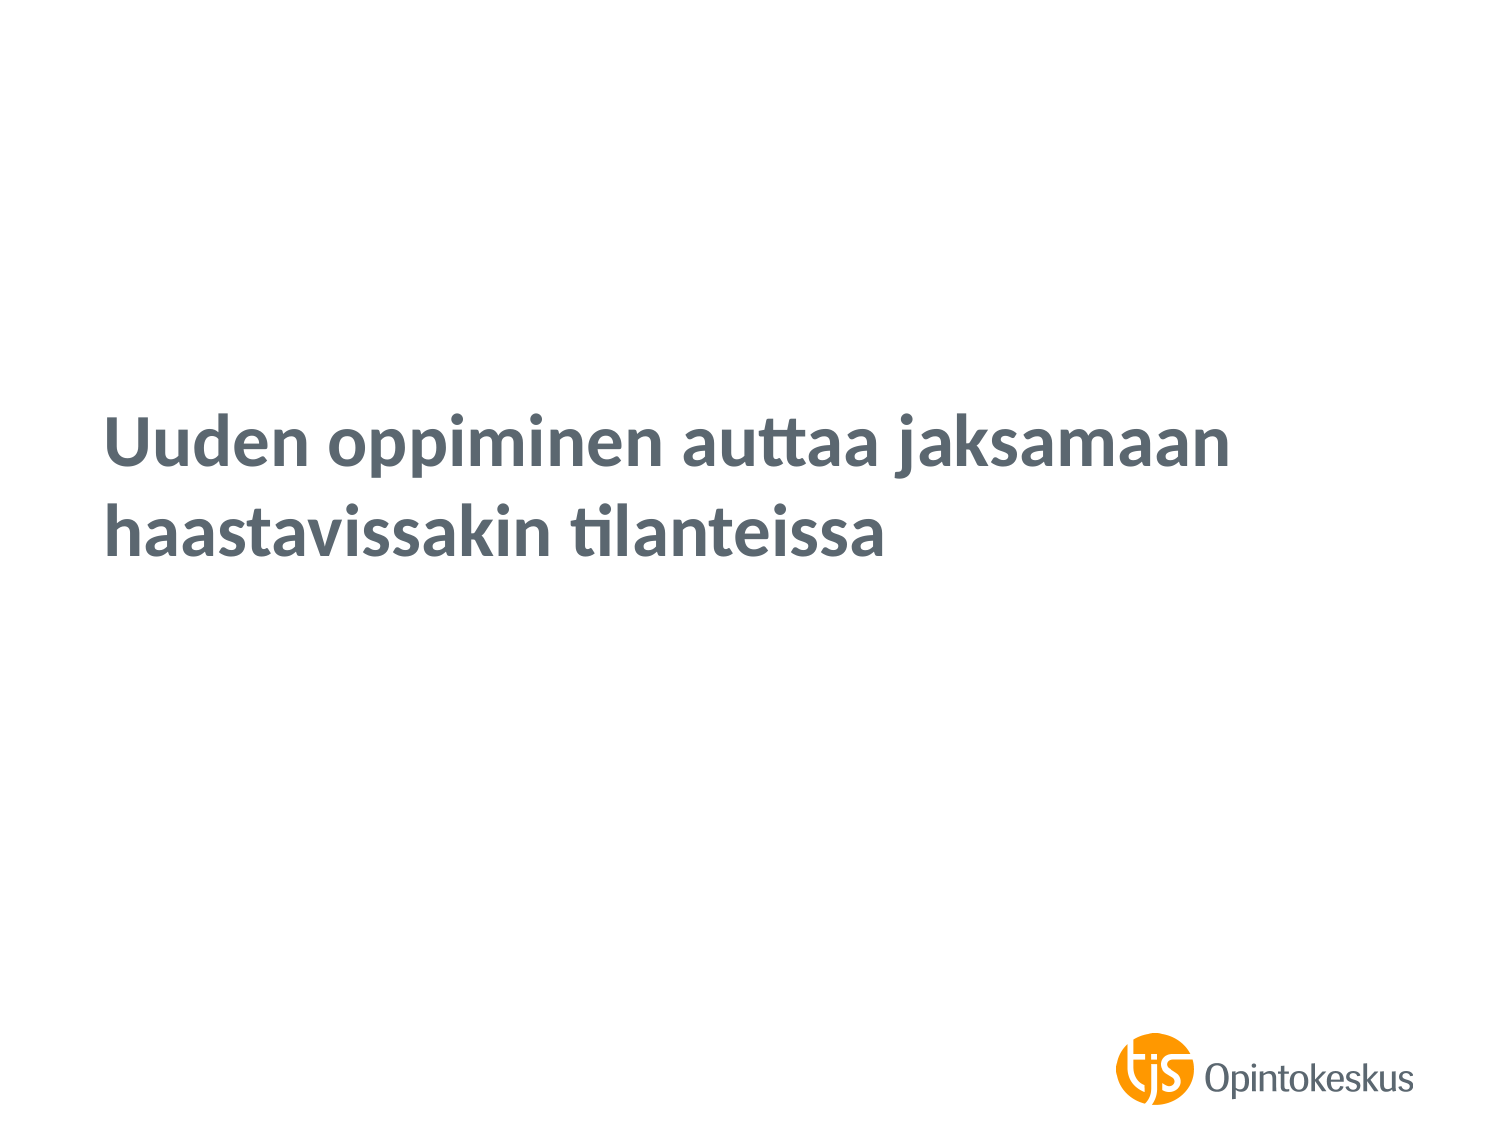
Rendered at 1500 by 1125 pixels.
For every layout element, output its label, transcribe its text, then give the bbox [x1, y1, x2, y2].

picture [1116, 1033, 1413, 1105]
title Uuden oppiminen auttaa jaksamaan haastavissakin tilanteissa [88, 383, 1412, 851]
